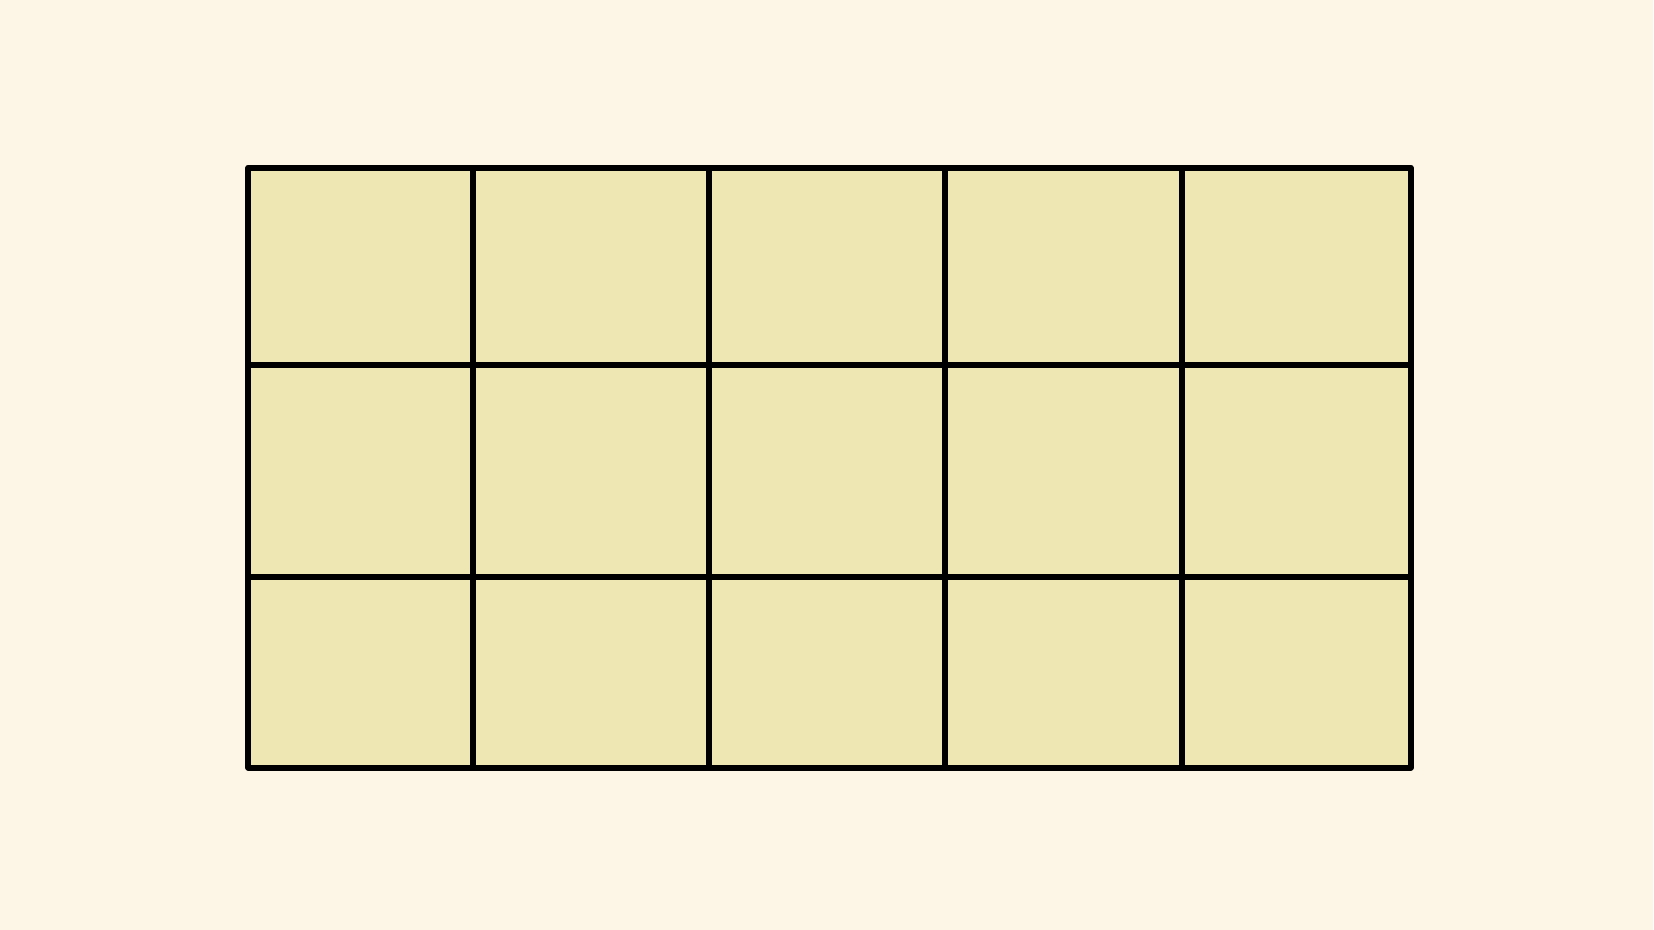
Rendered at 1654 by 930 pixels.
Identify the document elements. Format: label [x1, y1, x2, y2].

text_box [712, 167, 947, 362]
text_box [948, 580, 1179, 768]
text_box [248, 363, 470, 574]
text_box [476, 167, 711, 362]
text_box [1185, 580, 1411, 768]
text_box [248, 167, 475, 362]
text_box [1185, 167, 1411, 362]
text_box [248, 575, 470, 768]
text_box [712, 580, 942, 768]
text_box [948, 368, 1179, 574]
text_box [948, 167, 1184, 362]
text_box [476, 580, 706, 768]
text_box [712, 368, 942, 574]
text_box [1185, 368, 1411, 574]
text_box [476, 368, 706, 574]
